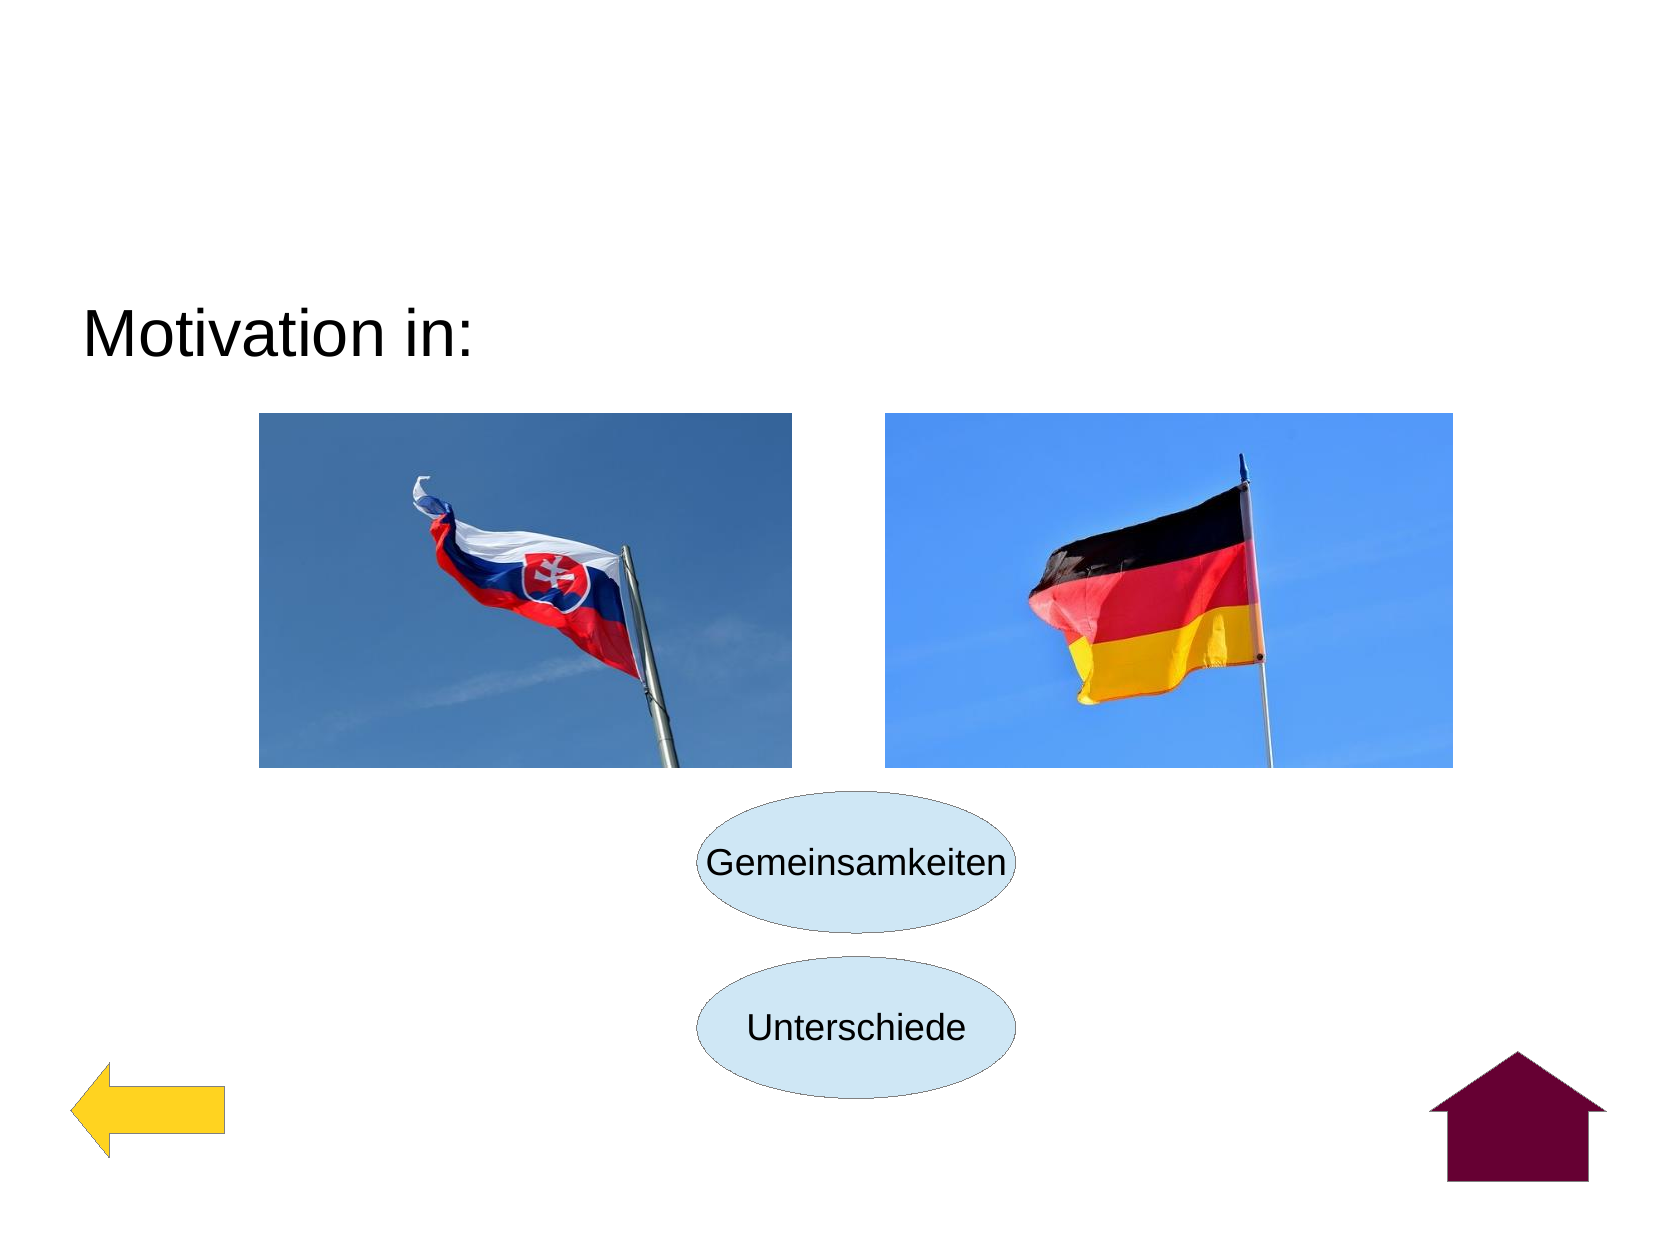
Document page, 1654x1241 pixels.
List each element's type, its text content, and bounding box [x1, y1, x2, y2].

text_box [1429, 1051, 1607, 1182]
text_box Gemeinsamkeiten [696, 791, 1016, 934]
text_box Unterschiede [696, 956, 1016, 1099]
picture [259, 413, 792, 768]
list Motivation in: [82, 290, 1571, 1109]
text_box [70, 1062, 225, 1158]
picture [885, 413, 1453, 768]
